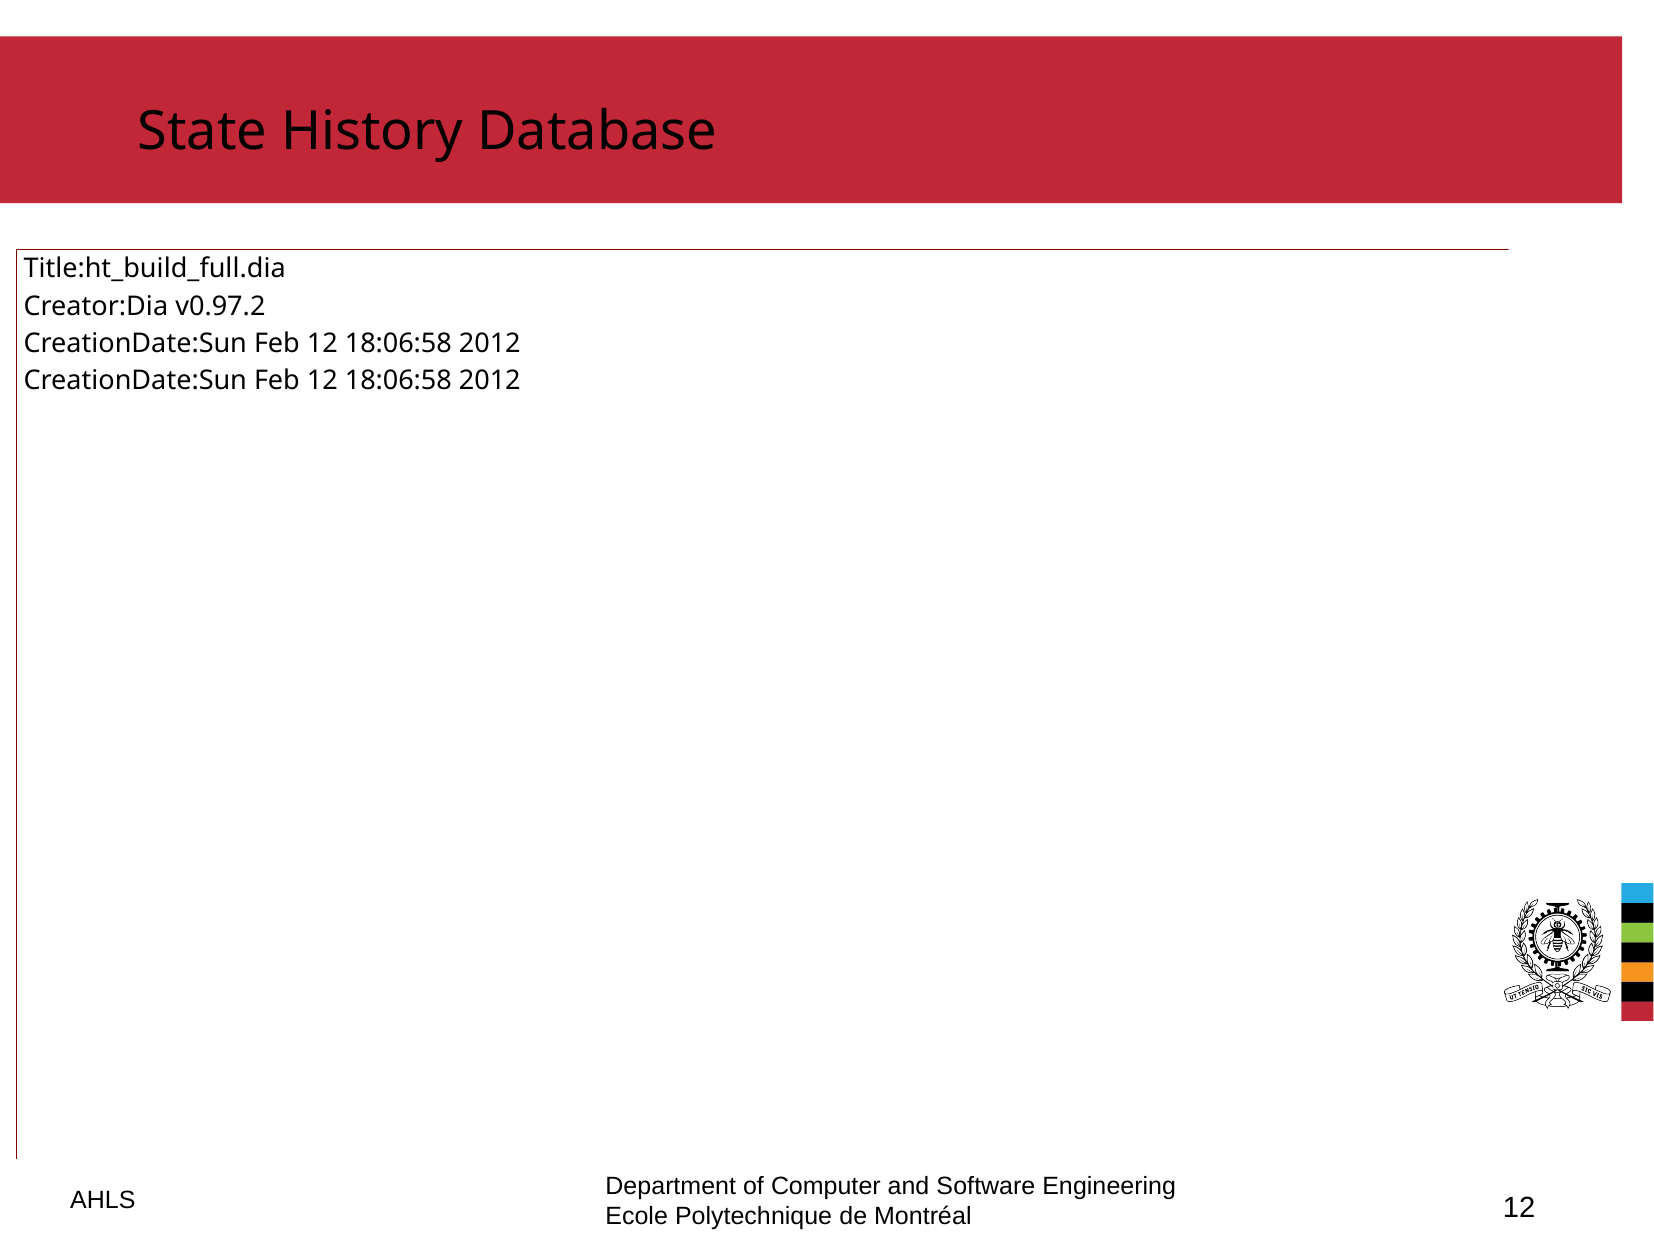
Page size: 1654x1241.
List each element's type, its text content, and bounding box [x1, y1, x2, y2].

title State History Database [103, 62, 1421, 168]
picture [14, 247, 1654, 1159]
